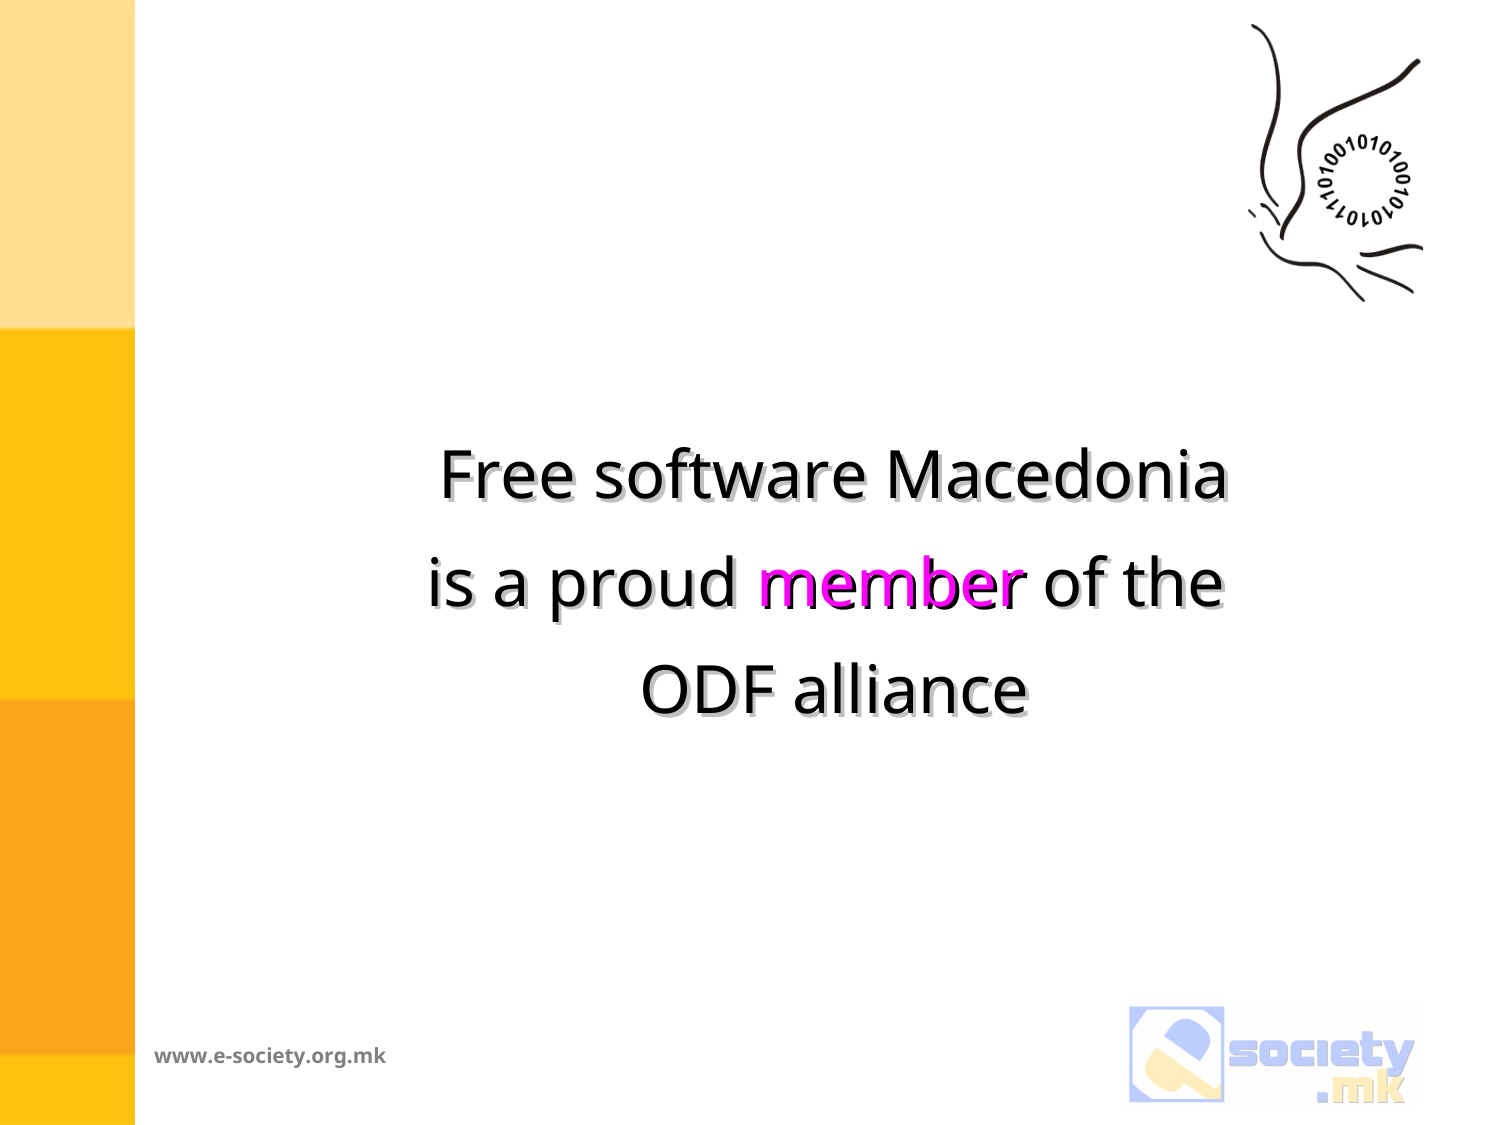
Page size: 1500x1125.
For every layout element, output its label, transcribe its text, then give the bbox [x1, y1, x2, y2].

picture [1248, 24, 1424, 262]
subtitle Free software Macedonia is a proud member of the ODF alliance [169, 262, 1425, 1006]
picture [0, 0, 135, 1125]
